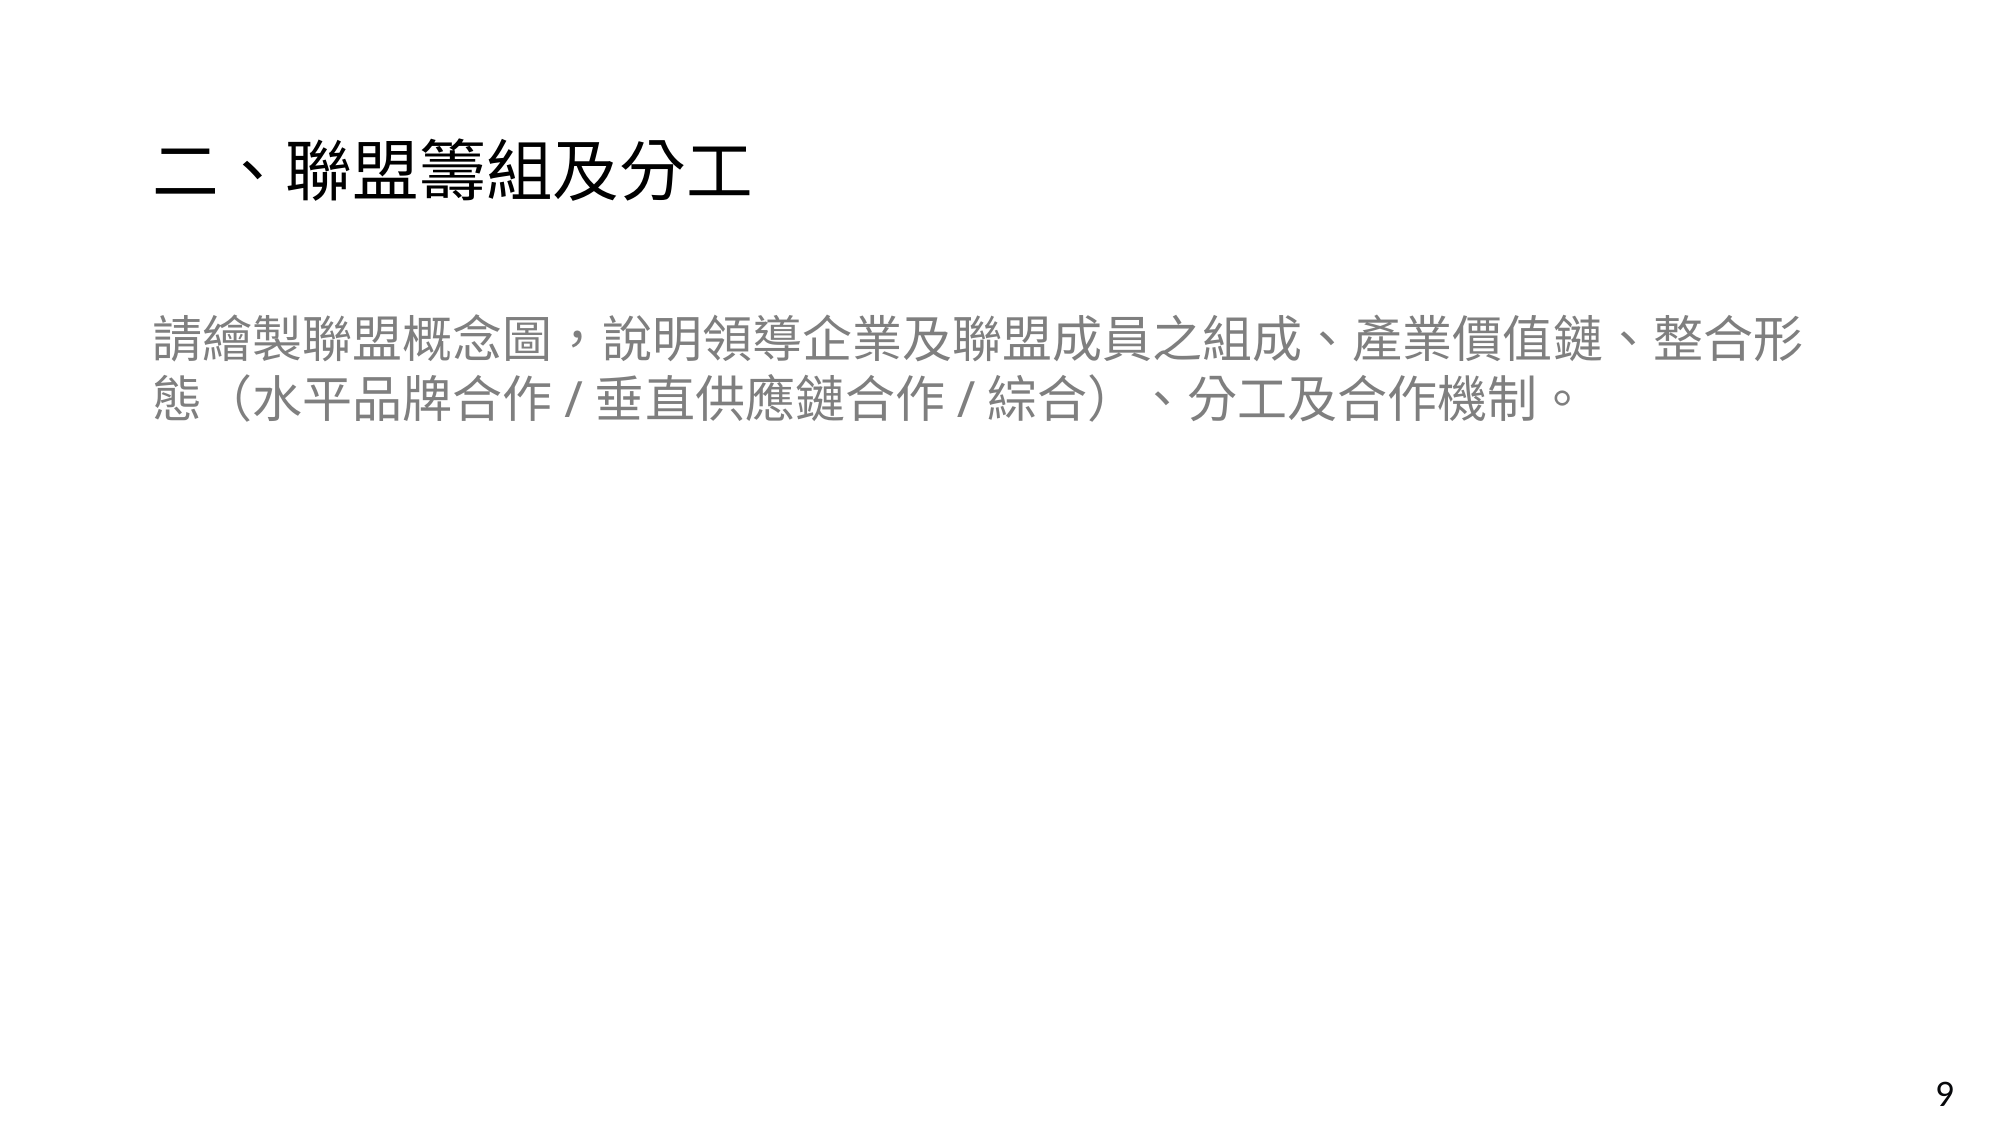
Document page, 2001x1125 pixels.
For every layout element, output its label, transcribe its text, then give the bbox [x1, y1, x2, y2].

title 二、聯盟籌組及分工 [137, 59, 1863, 278]
text_box [1920, 1061, 1986, 1114]
list 請繪製聯盟概念圖，說明領導企業及聯盟成員之組成、產業價值鏈、整合形態（水平品牌合作/垂直供應鏈合作/綜合）、分工及合作機制。 [137, 299, 1863, 1014]
